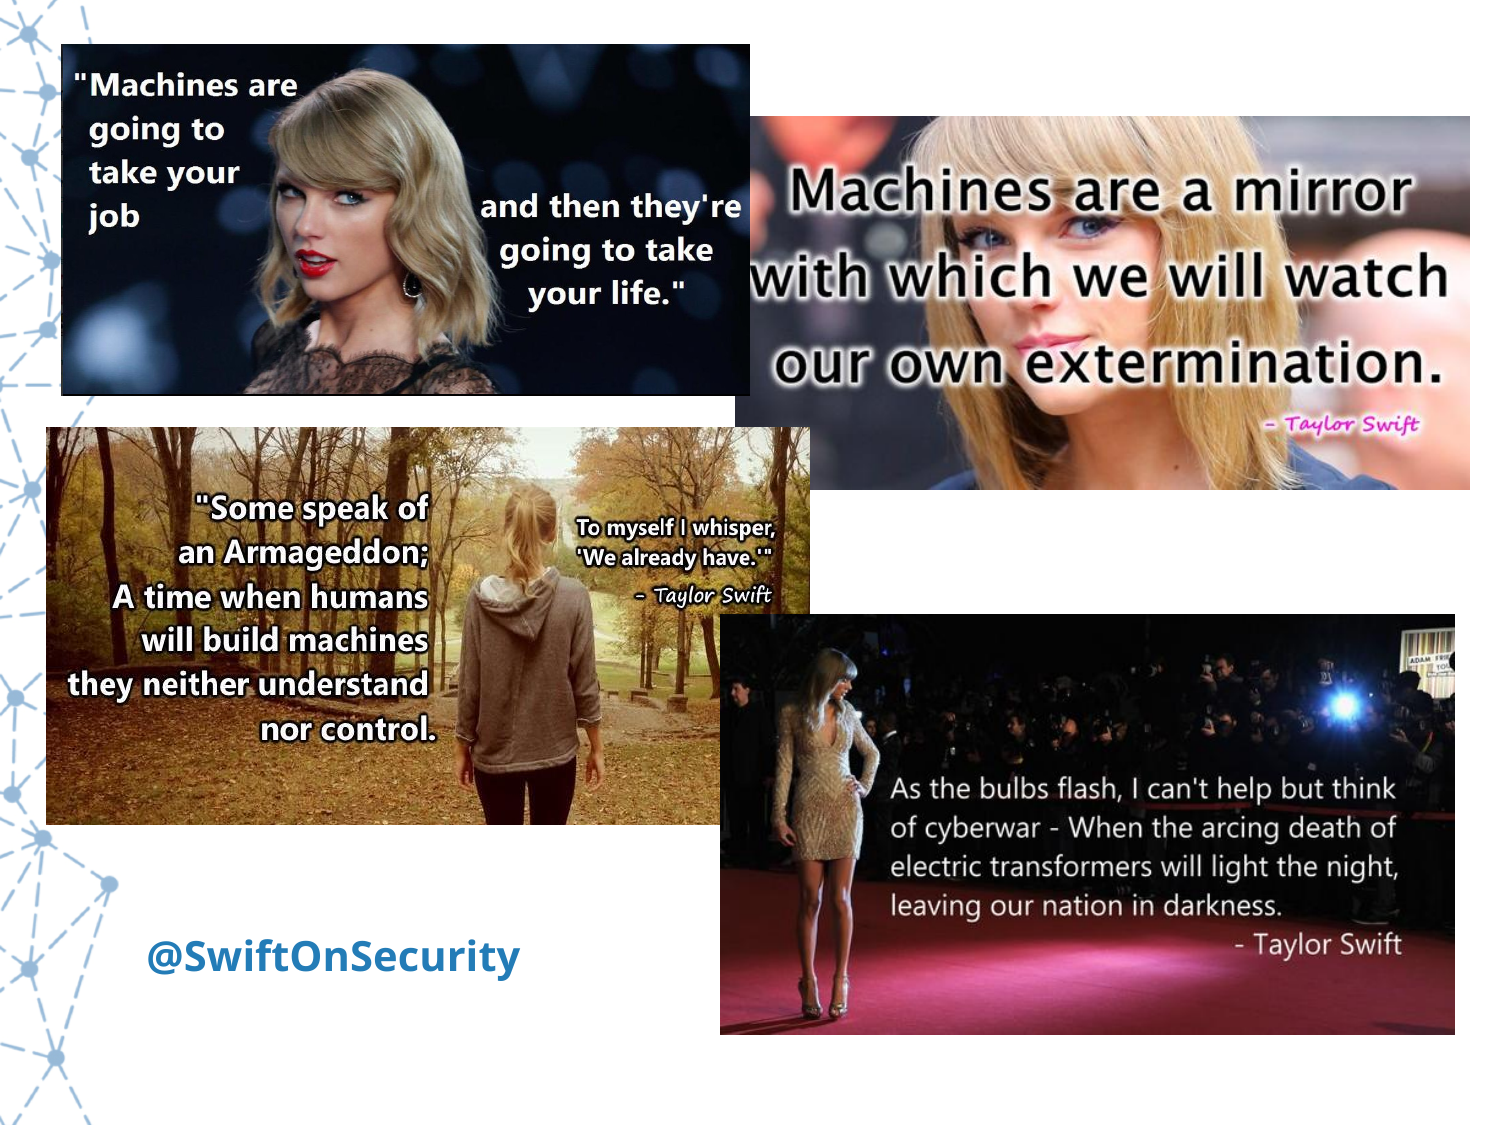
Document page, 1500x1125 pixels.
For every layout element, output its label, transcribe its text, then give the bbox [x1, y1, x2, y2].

picture [0, 0, 1470, 1125]
text_box @SwiftOnSecurity [146, 930, 616, 981]
